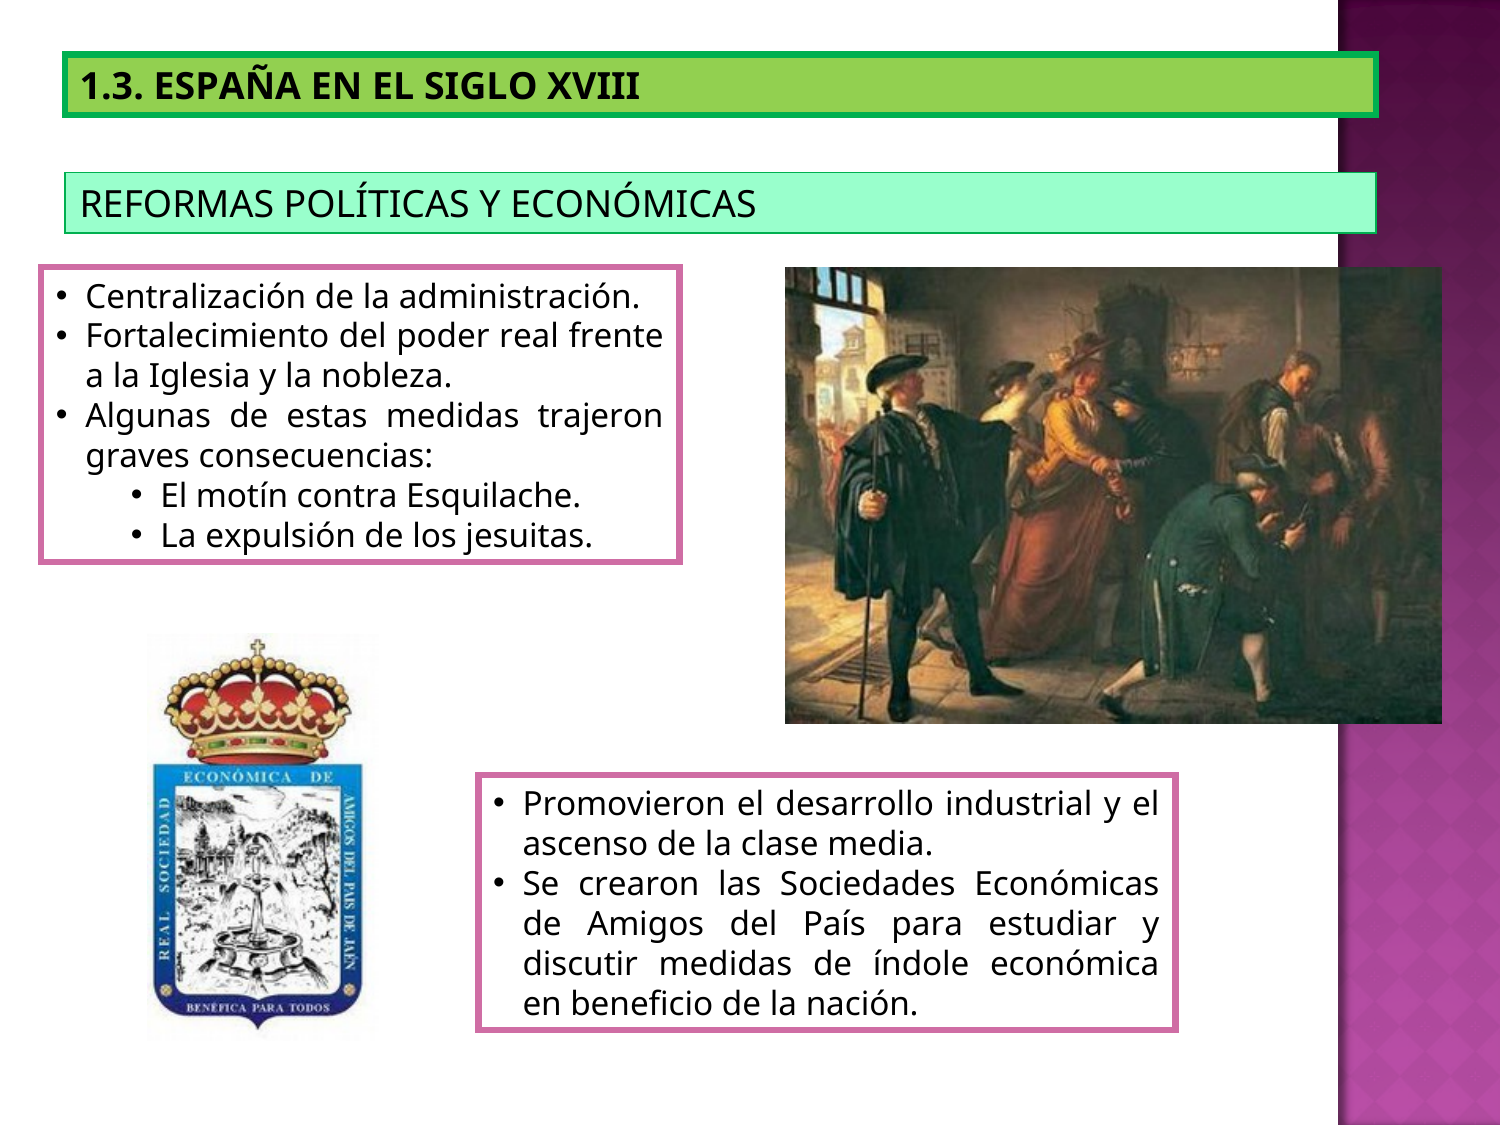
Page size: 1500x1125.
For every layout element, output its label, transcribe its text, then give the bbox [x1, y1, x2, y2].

picture [147, 633, 379, 1041]
picture [785, 0, 1500, 1125]
text_box REFORMAS POLÍTICAS Y ECONÓMICAS [64, 172, 1377, 234]
text_box Centralización de la administración. Fortalecimiento del poder real frente a la Iglesia y la nobleza. Algunas de estas medidas trajeron graves consecuencias: El motín contra Esquilache. La expulsión de los jesuitas. [41, 267, 680, 563]
text_box Promovieron el desarrollo industrial y el ascenso de la clase media. Se crearon las Sociedades Económicas de Amigos del País para estudiar y discutir medidas de índole económica en beneficio de la nación. [478, 774, 1176, 1030]
text_box 1.3. ESPAÑA EN EL SIGLO XVIII [64, 54, 1377, 116]
